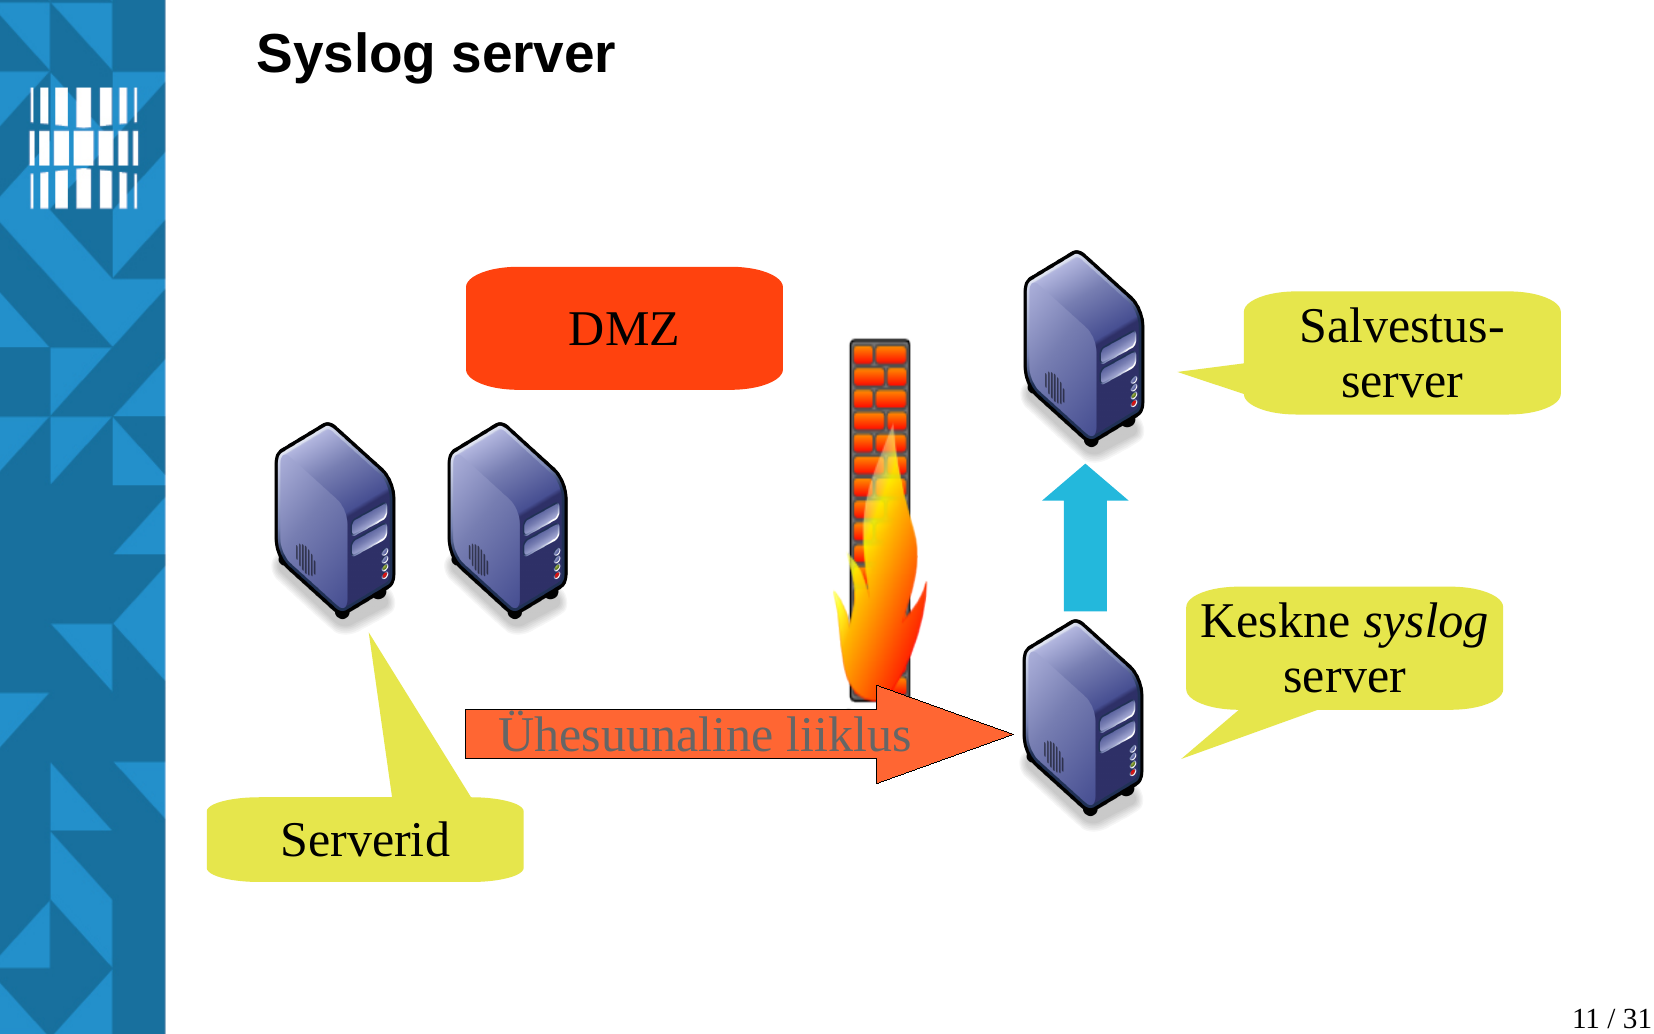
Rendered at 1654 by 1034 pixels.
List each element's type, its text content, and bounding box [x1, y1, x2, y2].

text_box DMZ [466, 266, 783, 390]
text_box Serverid [206, 632, 524, 882]
text_box [1042, 463, 1129, 612]
picture [437, 414, 582, 661]
text_box Salvestus-server [1177, 291, 1561, 415]
picture [264, 414, 410, 661]
title Syslog server [256, 11, 1625, 95]
text_box Ühesuunaline liiklus [465, 685, 1014, 784]
picture [754, 242, 1159, 858]
text_box Keskne syslog server [1181, 586, 1504, 759]
